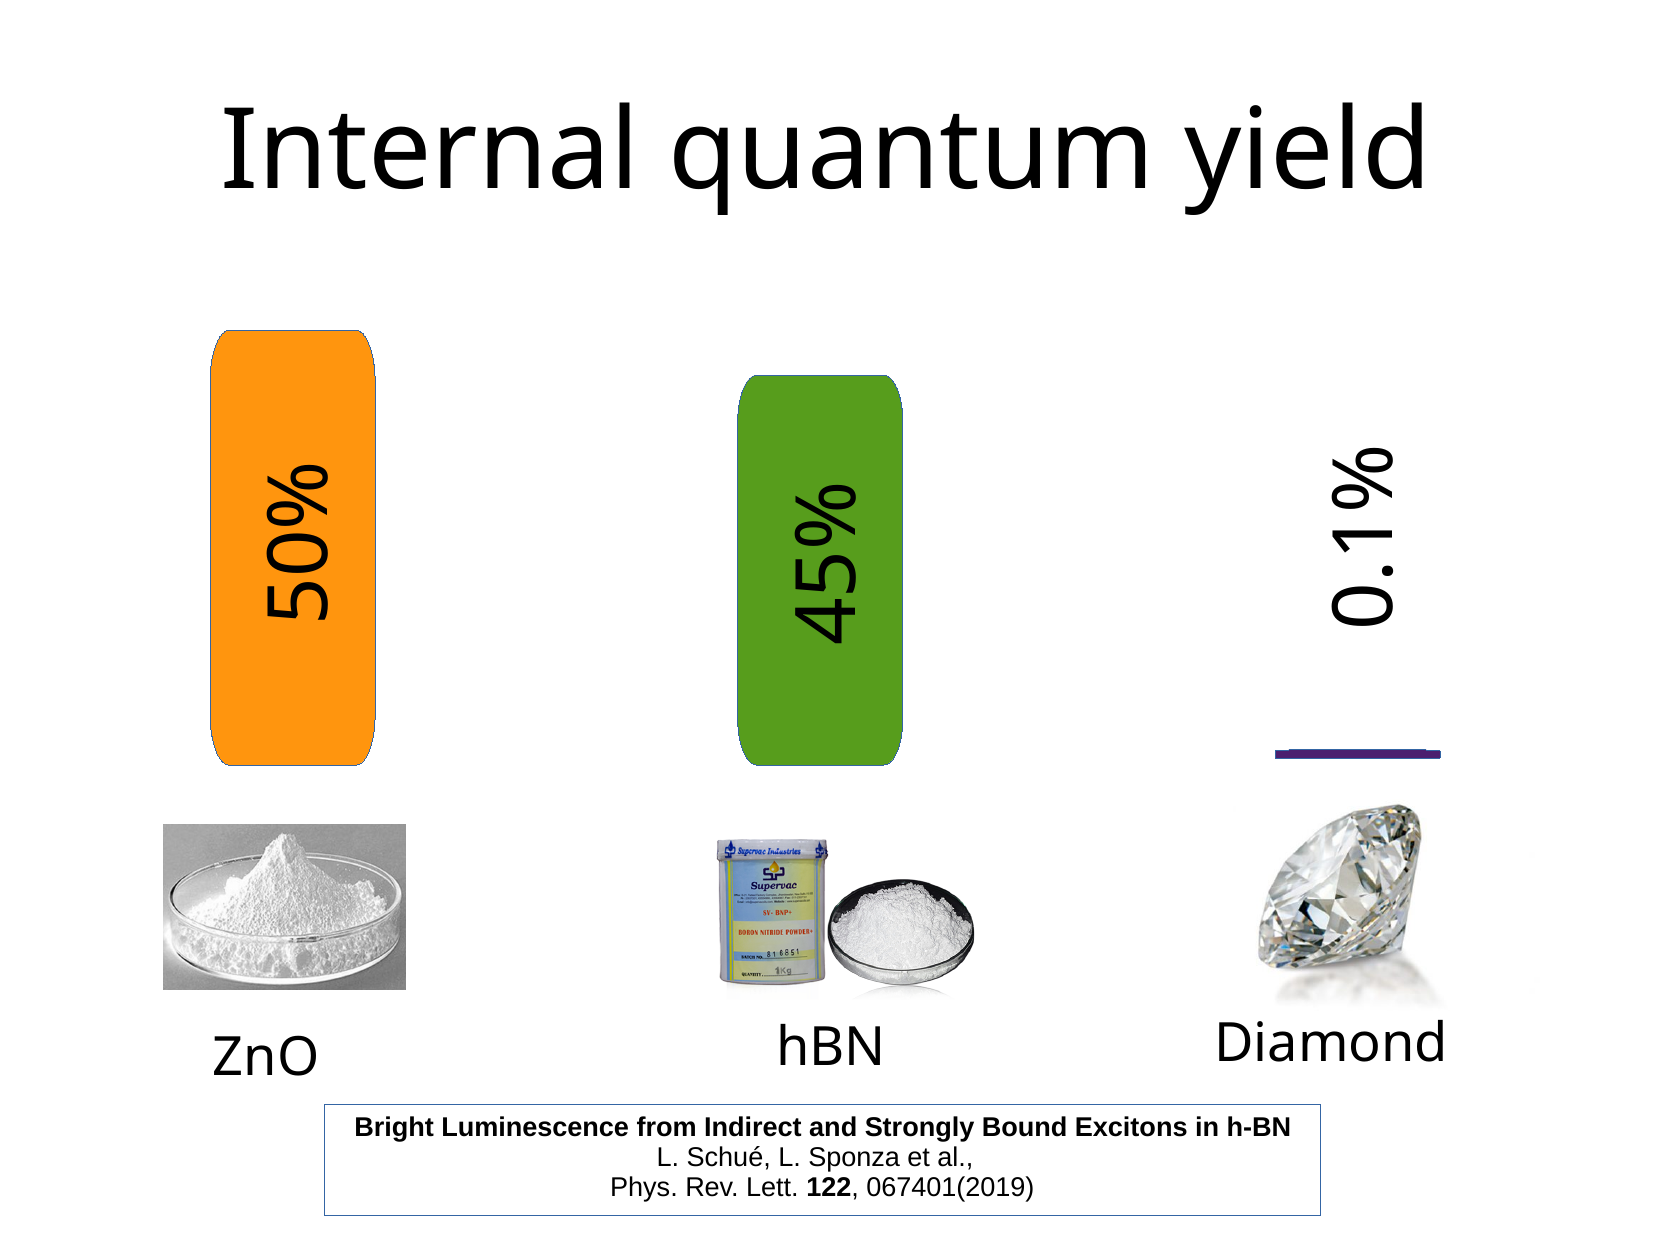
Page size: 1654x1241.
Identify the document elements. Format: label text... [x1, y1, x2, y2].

text_box [210, 330, 376, 766]
text_box 45% [767, 431, 879, 696]
text_box hBN [745, 978, 918, 1104]
title Internal quantum yield [82, 49, 1571, 241]
text_box 50% [240, 411, 352, 676]
text_box Bright Luminescence from Indirect and Strongly Bound Excitons in h-BN L. Schué, L. Sponza et al., Phys. Rev. Lett. 122, 067401(2019) [324, 1104, 1321, 1216]
text_box ZnO [180, 989, 353, 1121]
text_box [737, 375, 903, 766]
text_box Diamond [1192, 975, 1471, 1107]
picture [163, 824, 406, 990]
picture [712, 784, 978, 1051]
picture [1097, 749, 1591, 1028]
text_box 0.1% [1305, 405, 1417, 669]
text_box [1275, 749, 1441, 759]
